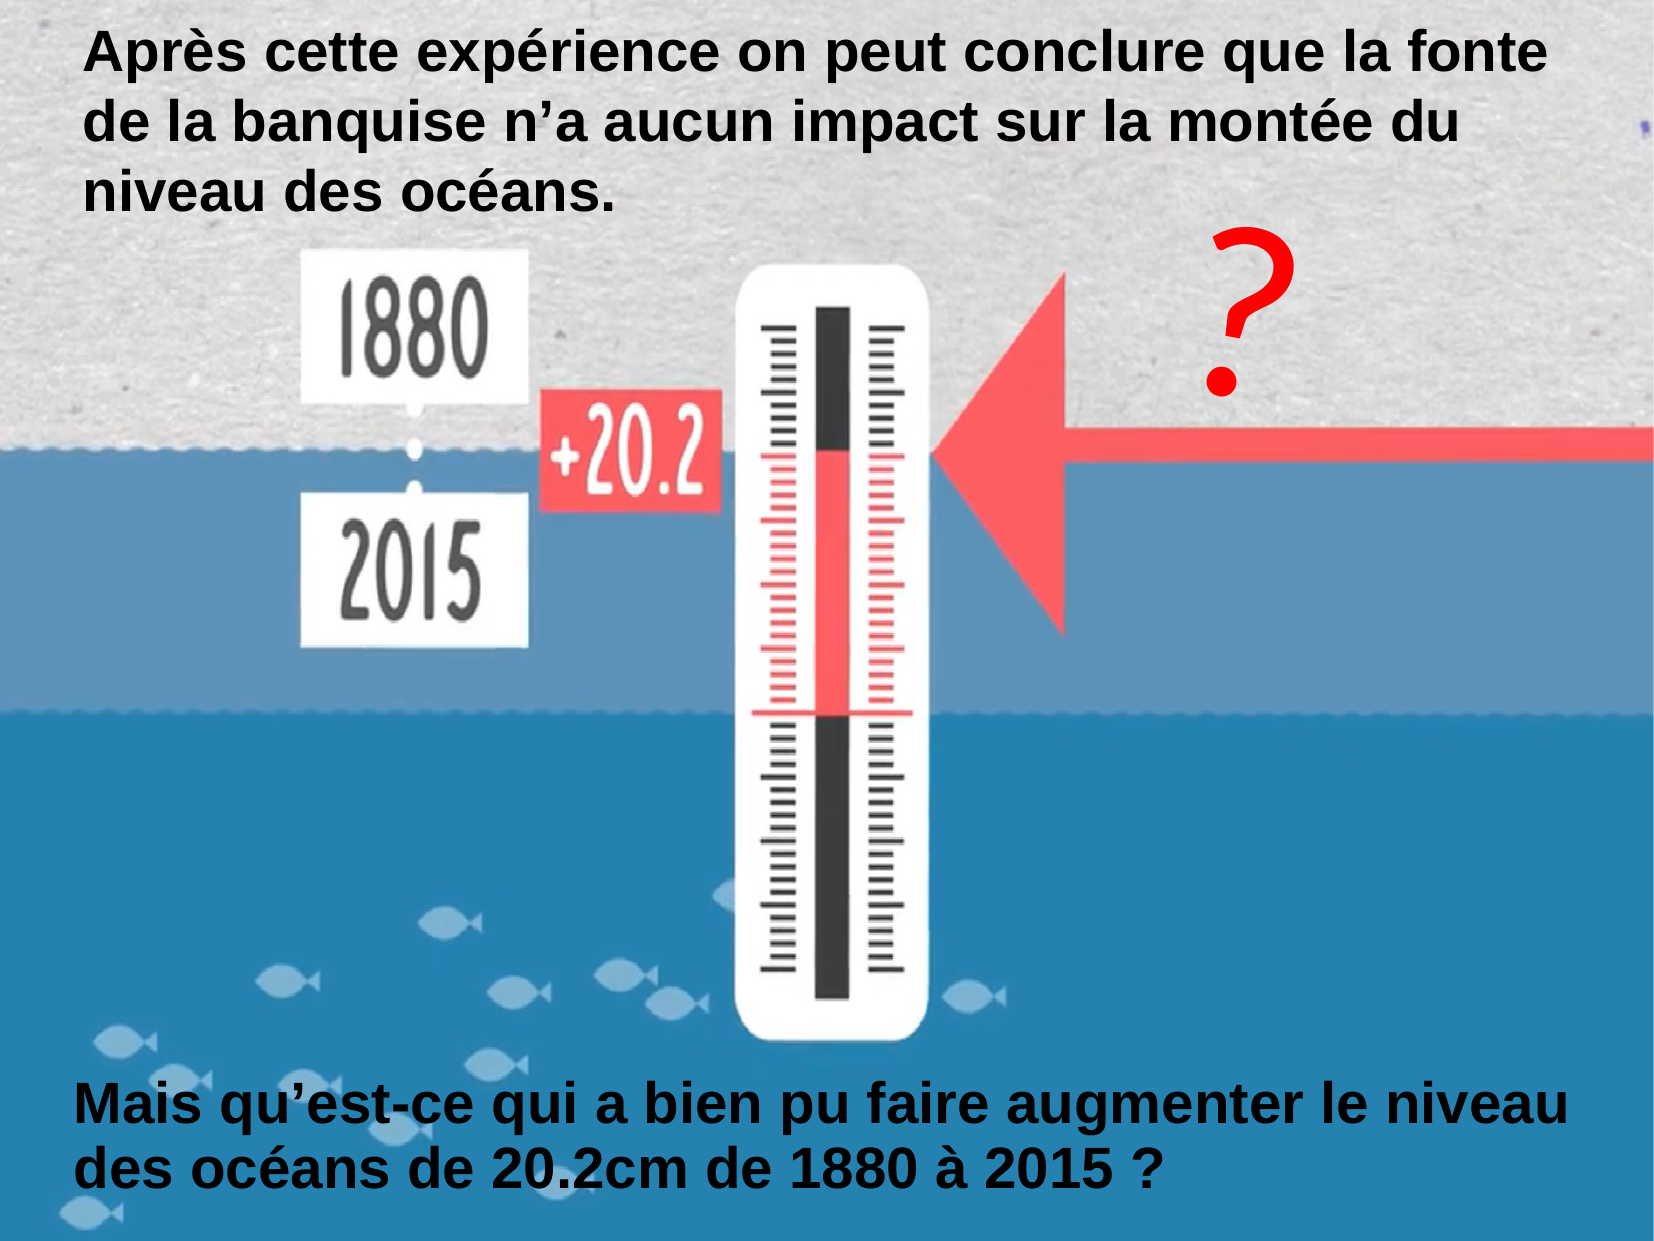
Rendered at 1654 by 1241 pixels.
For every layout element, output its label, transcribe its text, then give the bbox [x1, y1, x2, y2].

picture [0, 0, 1654, 1241]
text_box ? [1143, 129, 1441, 488]
list Après cette expérience on peut conclure que la fonte de la banquise n’a aucun impact sur la montée du niveau des océans. [82, 13, 1571, 733]
text_box Mais qu’est-ce qui a bien pu faire augmenter le niveau des océans de 20.2cm de 1880 à 2015 ? [59, 1062, 1654, 1208]
